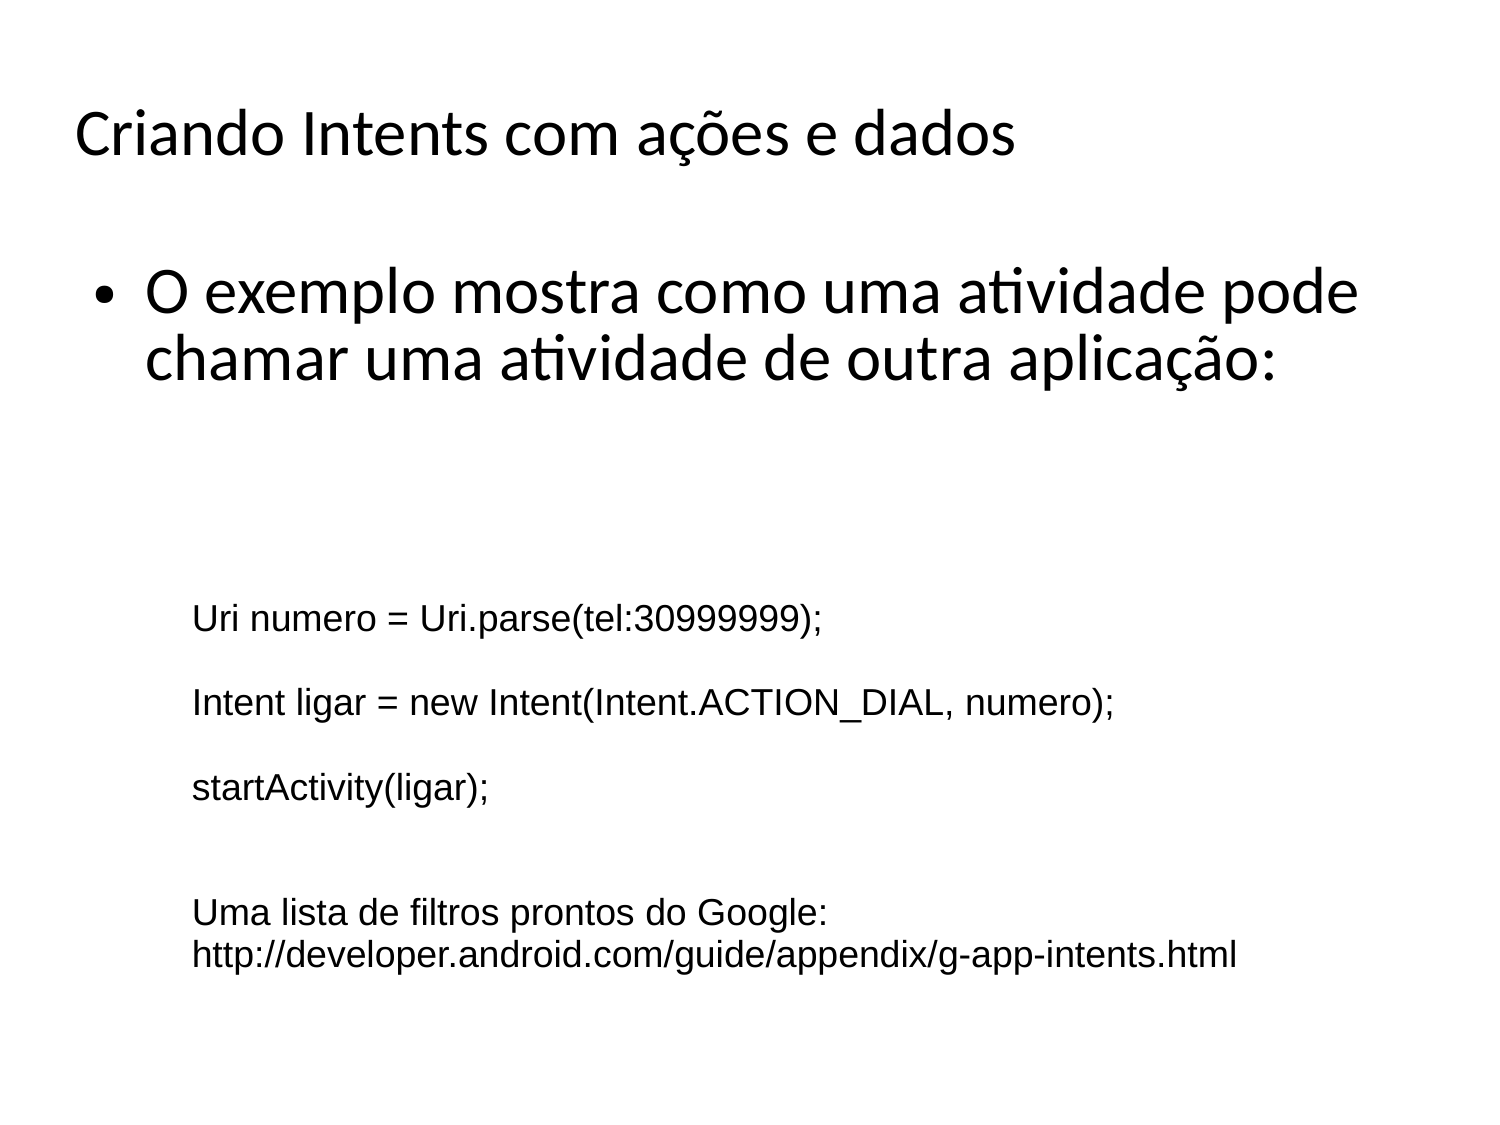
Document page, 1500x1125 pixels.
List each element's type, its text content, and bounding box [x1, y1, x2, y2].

list O exemplo mostra como uma atividade pode chamar uma atividade de outra aplicação: [75, 263, 1425, 1006]
text_box Uri numero = Uri.parse(tel:30999999); Intent ligar = new Intent(Intent.ACTION_DIAL, numero); startActivity(ligar); Uma lista de filtros prontos do Google: http://developer.android.com/guide/appendix/g-app-intents.html [177, 590, 1253, 984]
title Criando Intents com ações e dados [75, 44, 1425, 233]
